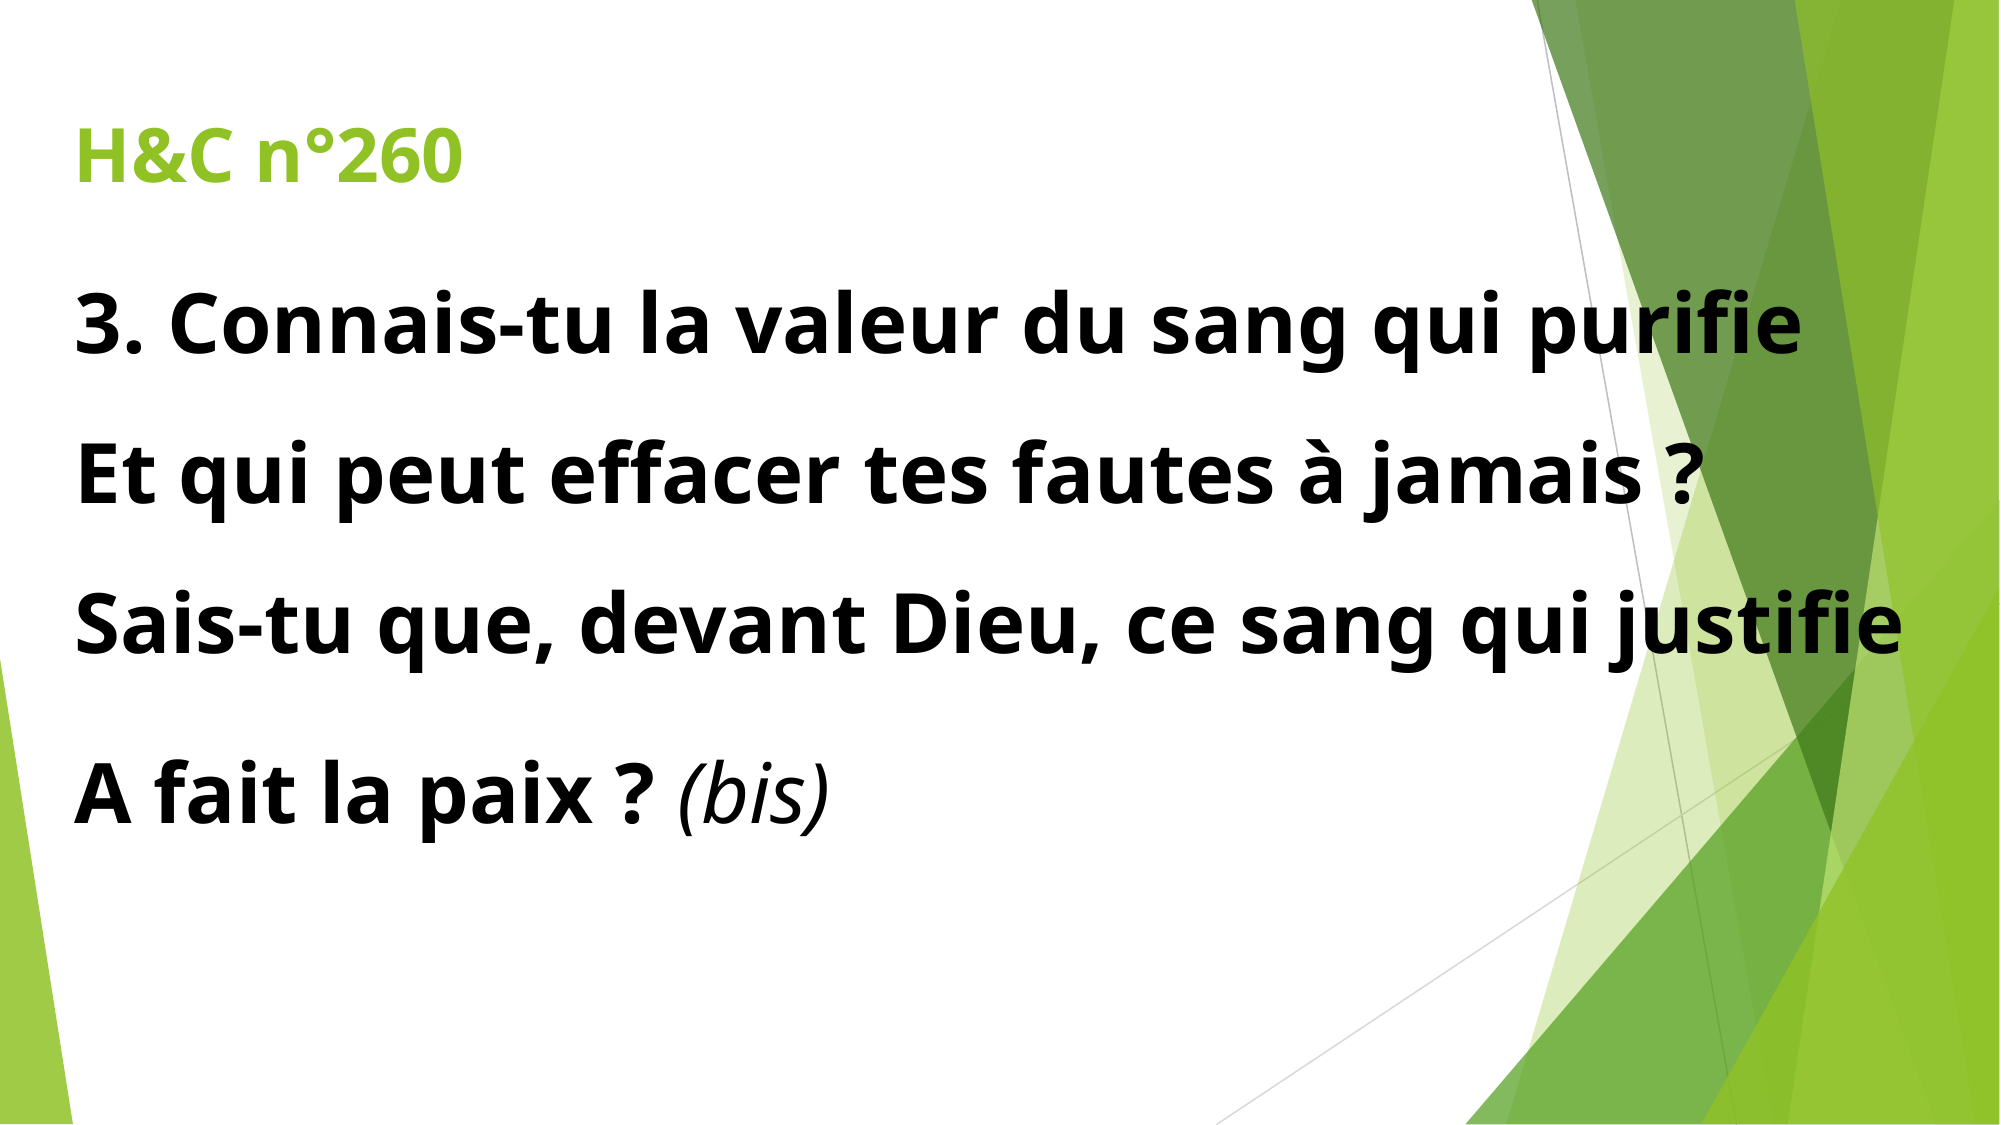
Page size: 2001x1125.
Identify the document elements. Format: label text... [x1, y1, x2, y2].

text_box H&C n°260 [59, 99, 1522, 212]
text_box 3. Connais-tu la valeur du sang qui purifie Et qui peut effacer tes fautes à jamais ? Sais-tu que, devant Dieu, ce sang qui justifie A fait la paix ? (bis) [59, 212, 1949, 1063]
